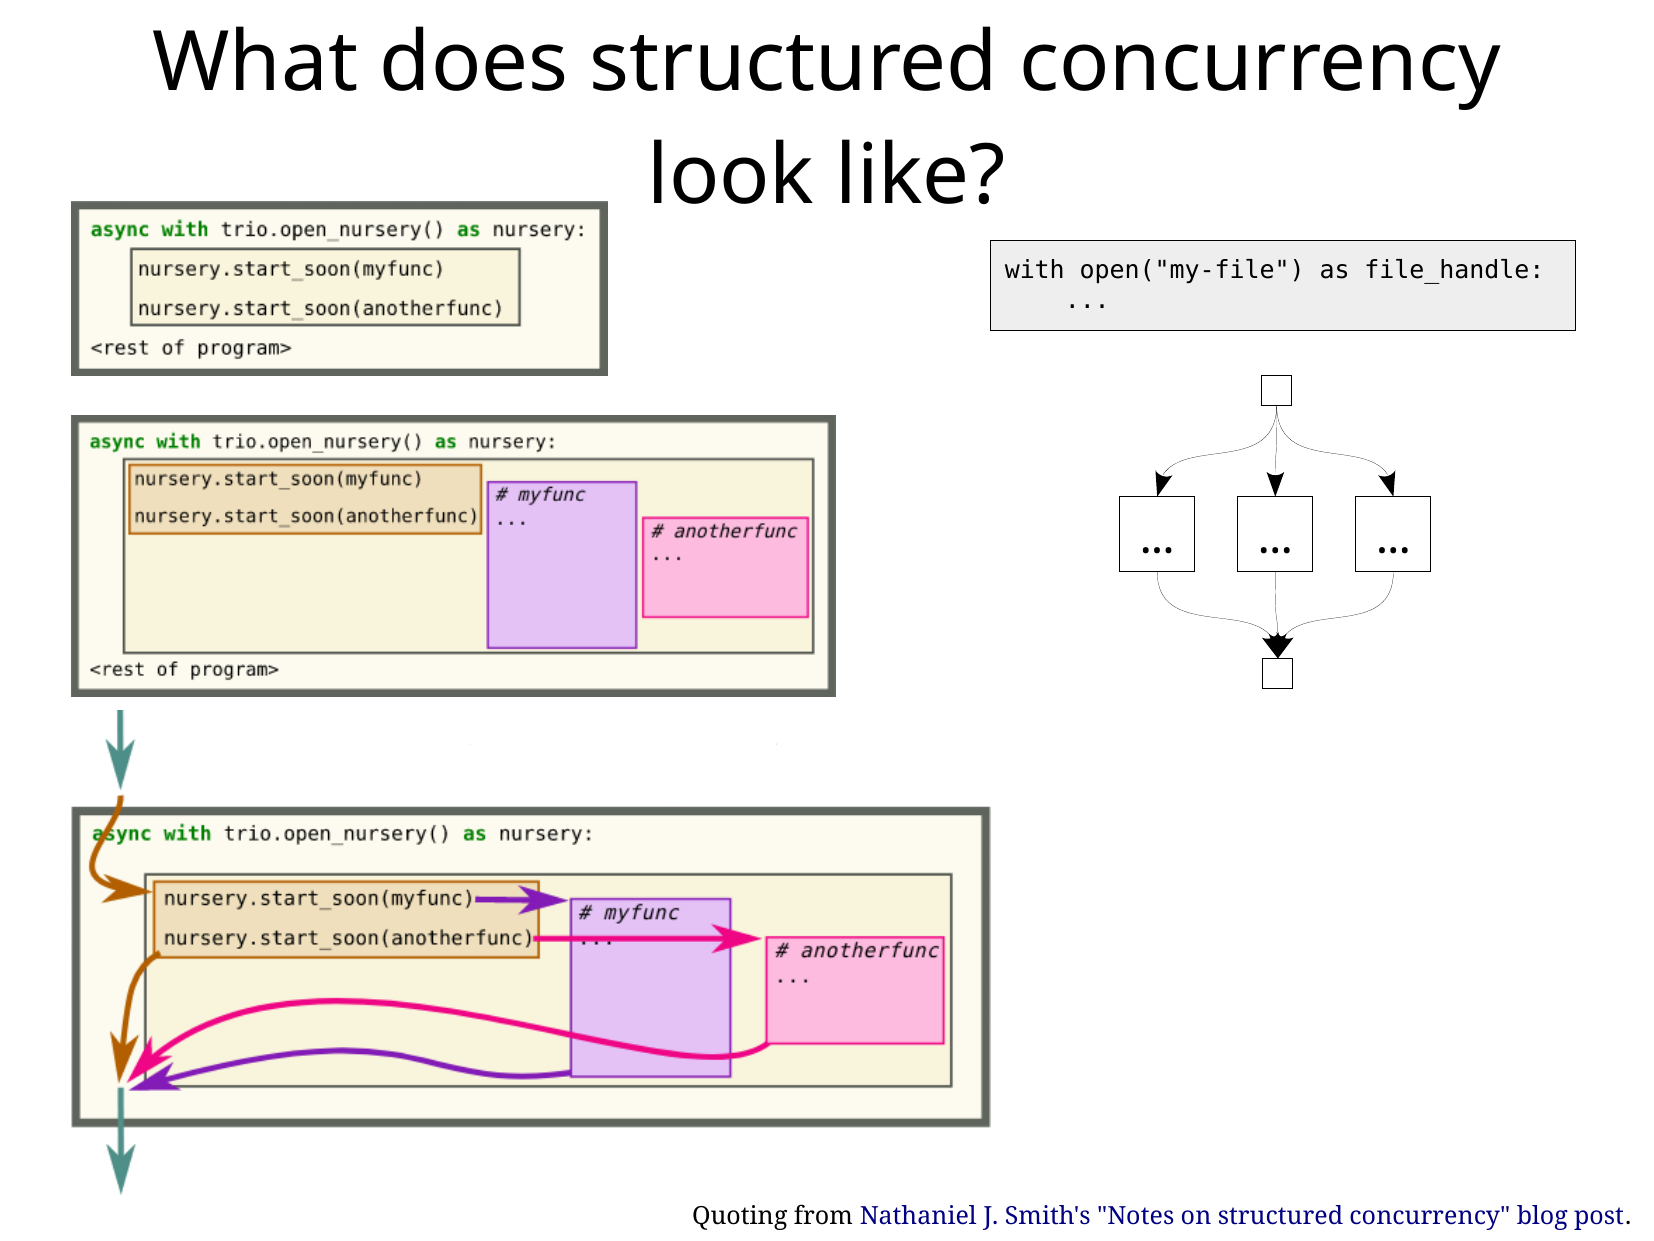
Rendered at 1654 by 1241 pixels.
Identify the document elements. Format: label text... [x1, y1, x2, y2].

text_box Quoting from Nathaniel J. Smith's "Notes on structured concurrency" blog post. [581, 1190, 1647, 1241]
title What does structured concurrency look like? [83, 49, 1572, 181]
picture [71, 710, 991, 1195]
text_box ... [1355, 496, 1431, 572]
text_box ... [1119, 496, 1195, 572]
text_box with open("my-file") as file_handle: ... [990, 240, 1576, 331]
picture [71, 415, 836, 697]
picture [71, 201, 608, 376]
text_box ... [1237, 496, 1313, 572]
